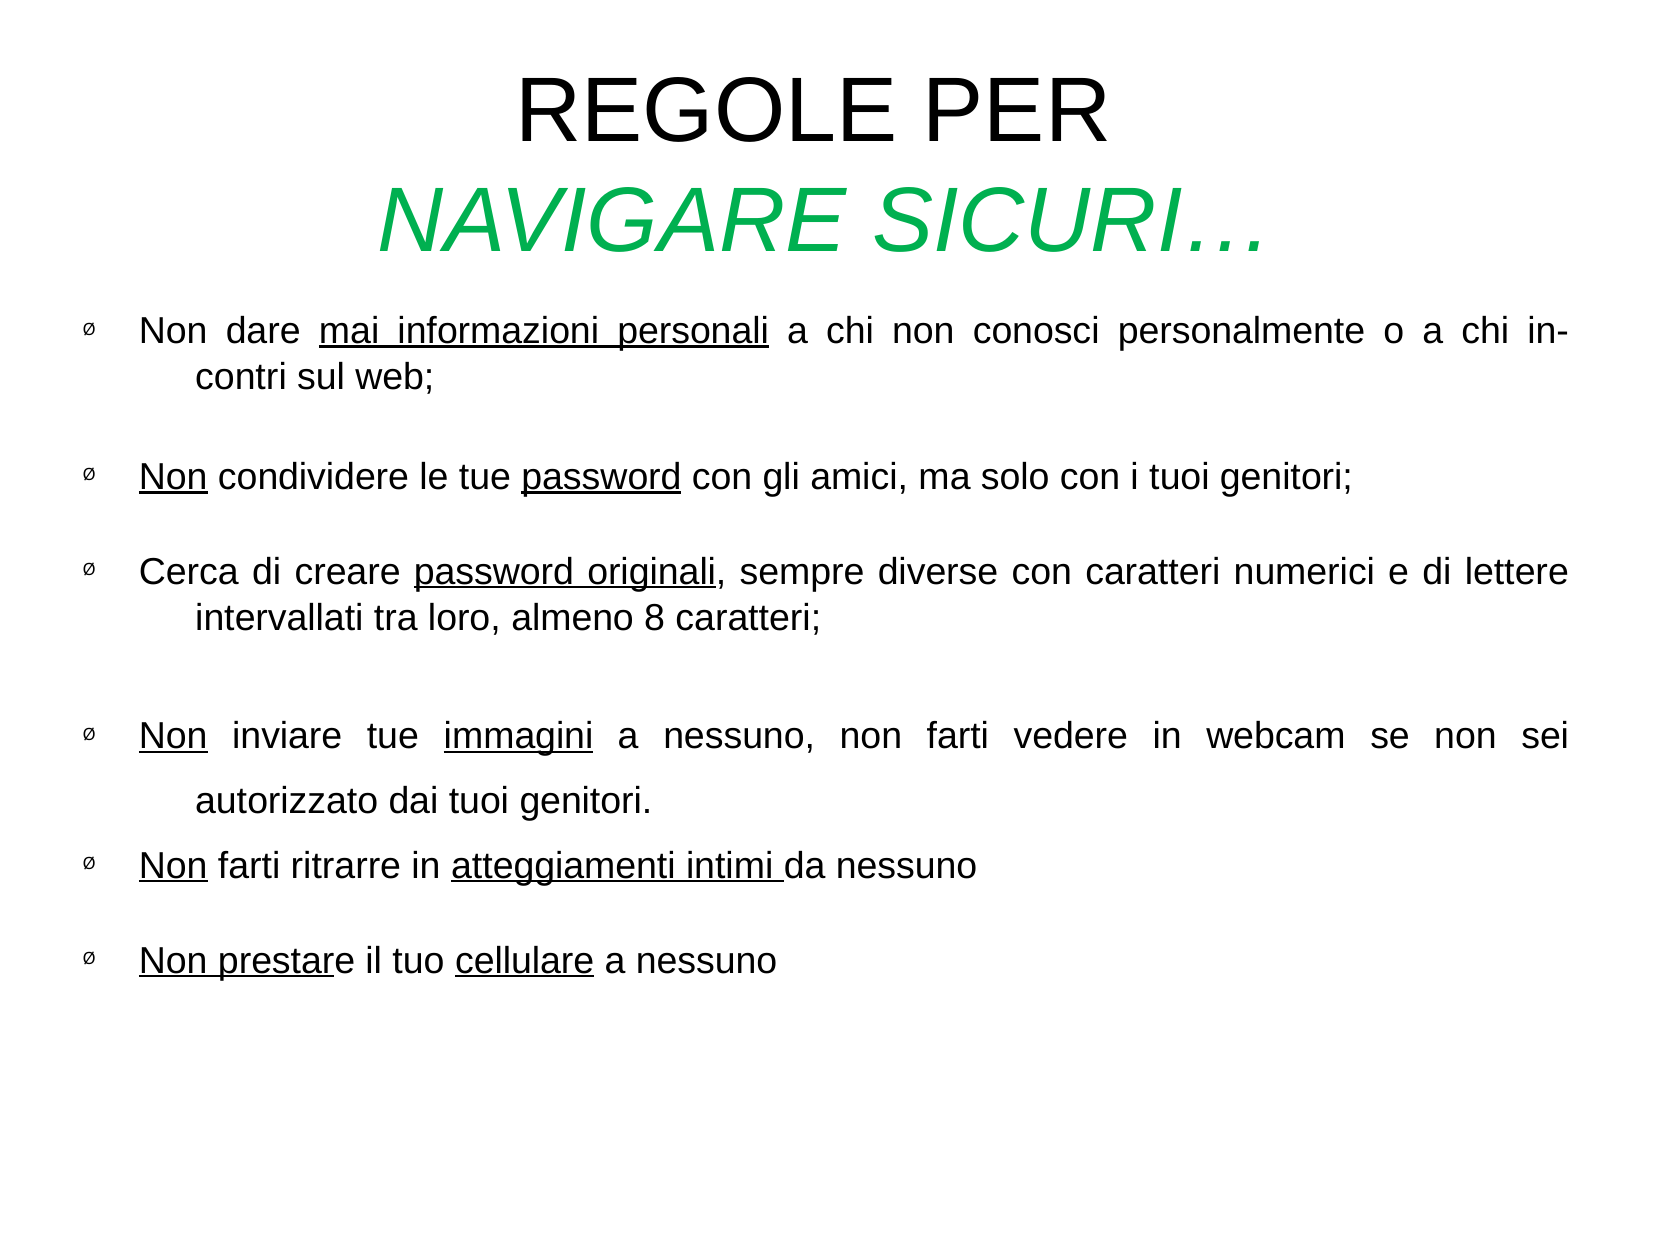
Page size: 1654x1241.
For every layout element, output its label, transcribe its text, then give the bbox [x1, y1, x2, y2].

title REGOLE PER NAVIGARE SICURI… [82, 49, 1571, 256]
list Non dare mai informazioni personali a chi non conosci personalmente o a chi in- contri sul web; Non condividere le tue password con gli amici, ma solo con i tuoi genitori; Cerca di creare password originali, sempre diverse con caratteri numerici e di lettere intervallati tra loro, almeno 8 caratteri; Non inviare tue immagini a nessuno, non farti vedere in webcam se non sei autorizzato dai tuoi genitori. Non farti ritrarre in atteggiamenti intimi da nessuno Non prestare il tuo cellulare a nessuno [82, 256, 1571, 1109]
